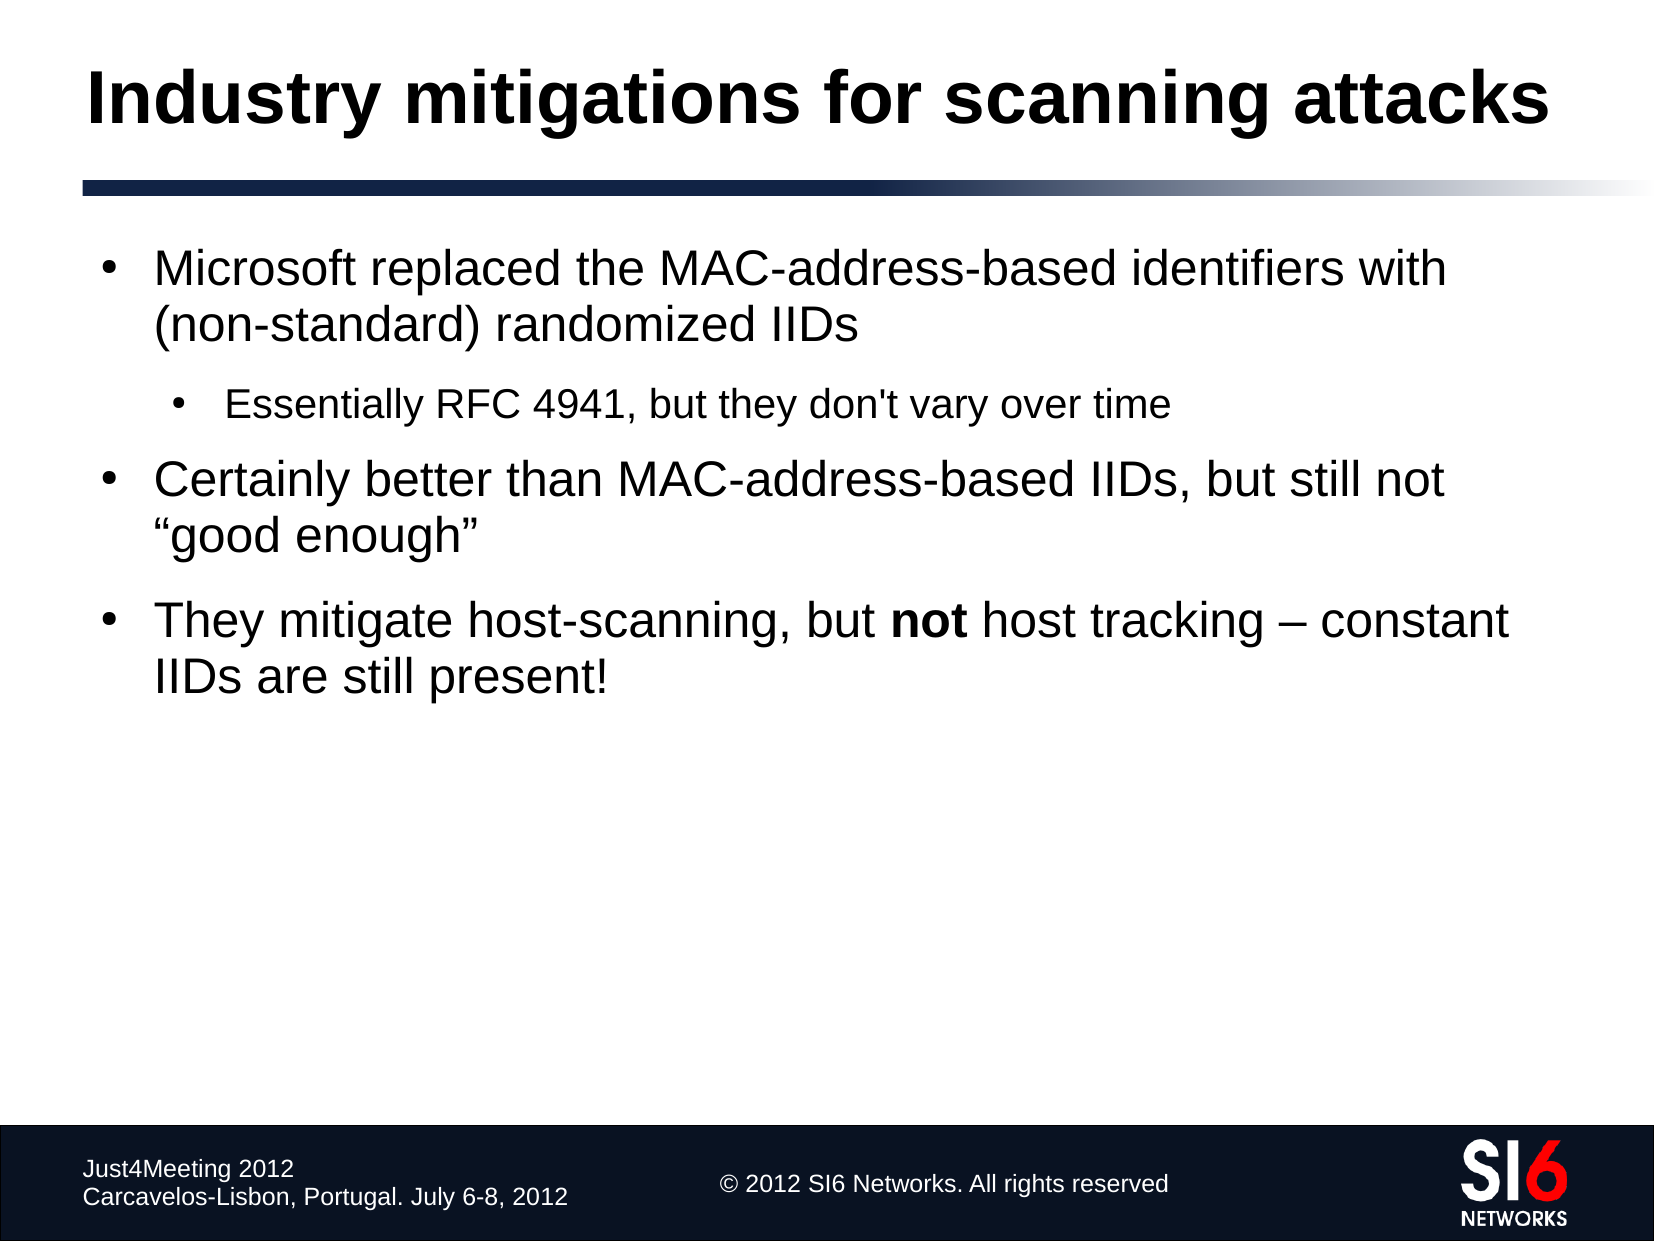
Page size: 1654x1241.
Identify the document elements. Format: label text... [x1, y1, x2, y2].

picture [1461, 1139, 1567, 1226]
title Industry mitigations for scanning attacks [86, 30, 1576, 166]
list Microsoft replaced the MAC-address-based identifiers with (non-standard) randomized IIDs Essentially RFC 4941, but they don't vary over time Certainly better than MAC-address-based IIDs, but still not “good enough” They mitigate host-scanning, but not host tracking – constant IIDs are still present! [82, 240, 1571, 1059]
